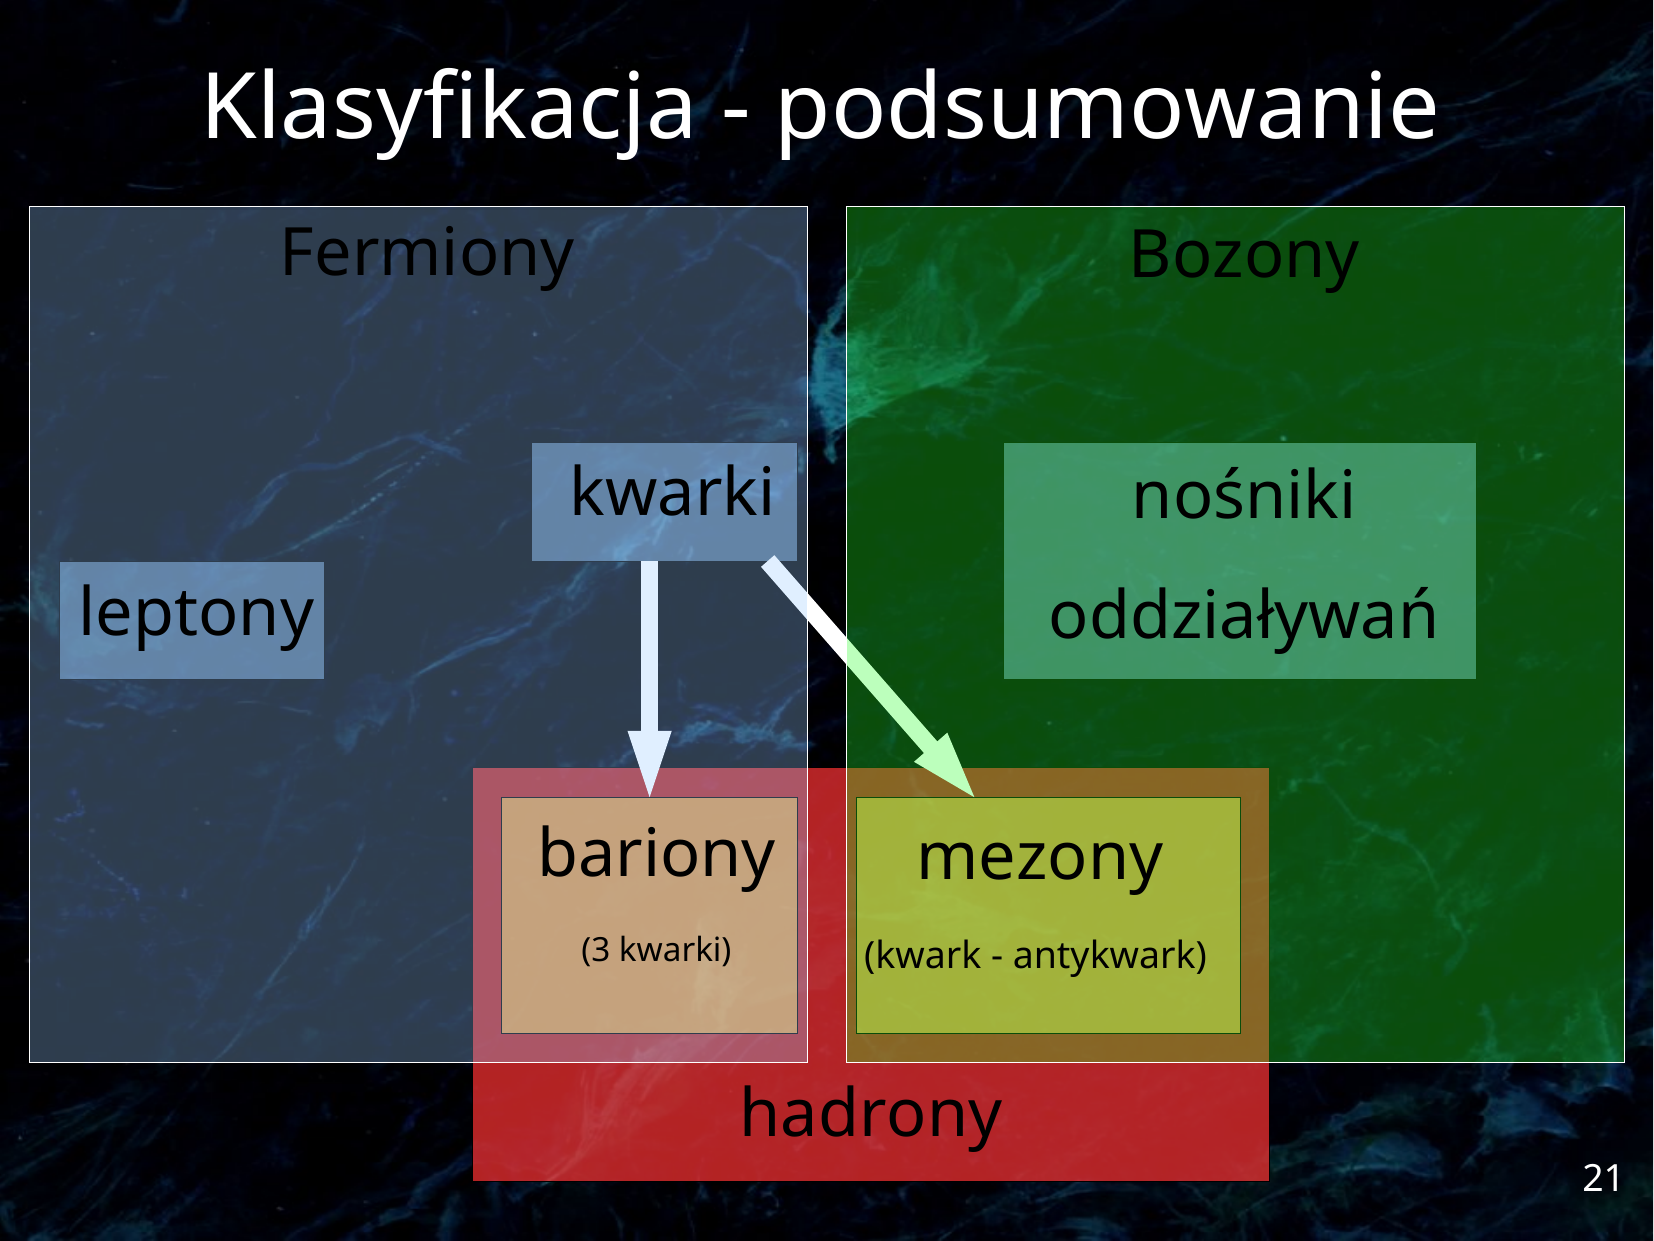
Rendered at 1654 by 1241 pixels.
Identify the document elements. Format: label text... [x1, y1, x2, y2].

list Bozony nośniki oddziaływań mezony (kwark - antykwark) [846, 206, 1625, 1063]
picture [0, 0, 1654, 1241]
text_box hadrony [472, 767, 1270, 1182]
list Fermiony kwarki leptony bariony (3 kwarki) [29, 206, 808, 1063]
title Klasyfikacja - podsumowanie [77, 29, 1565, 178]
